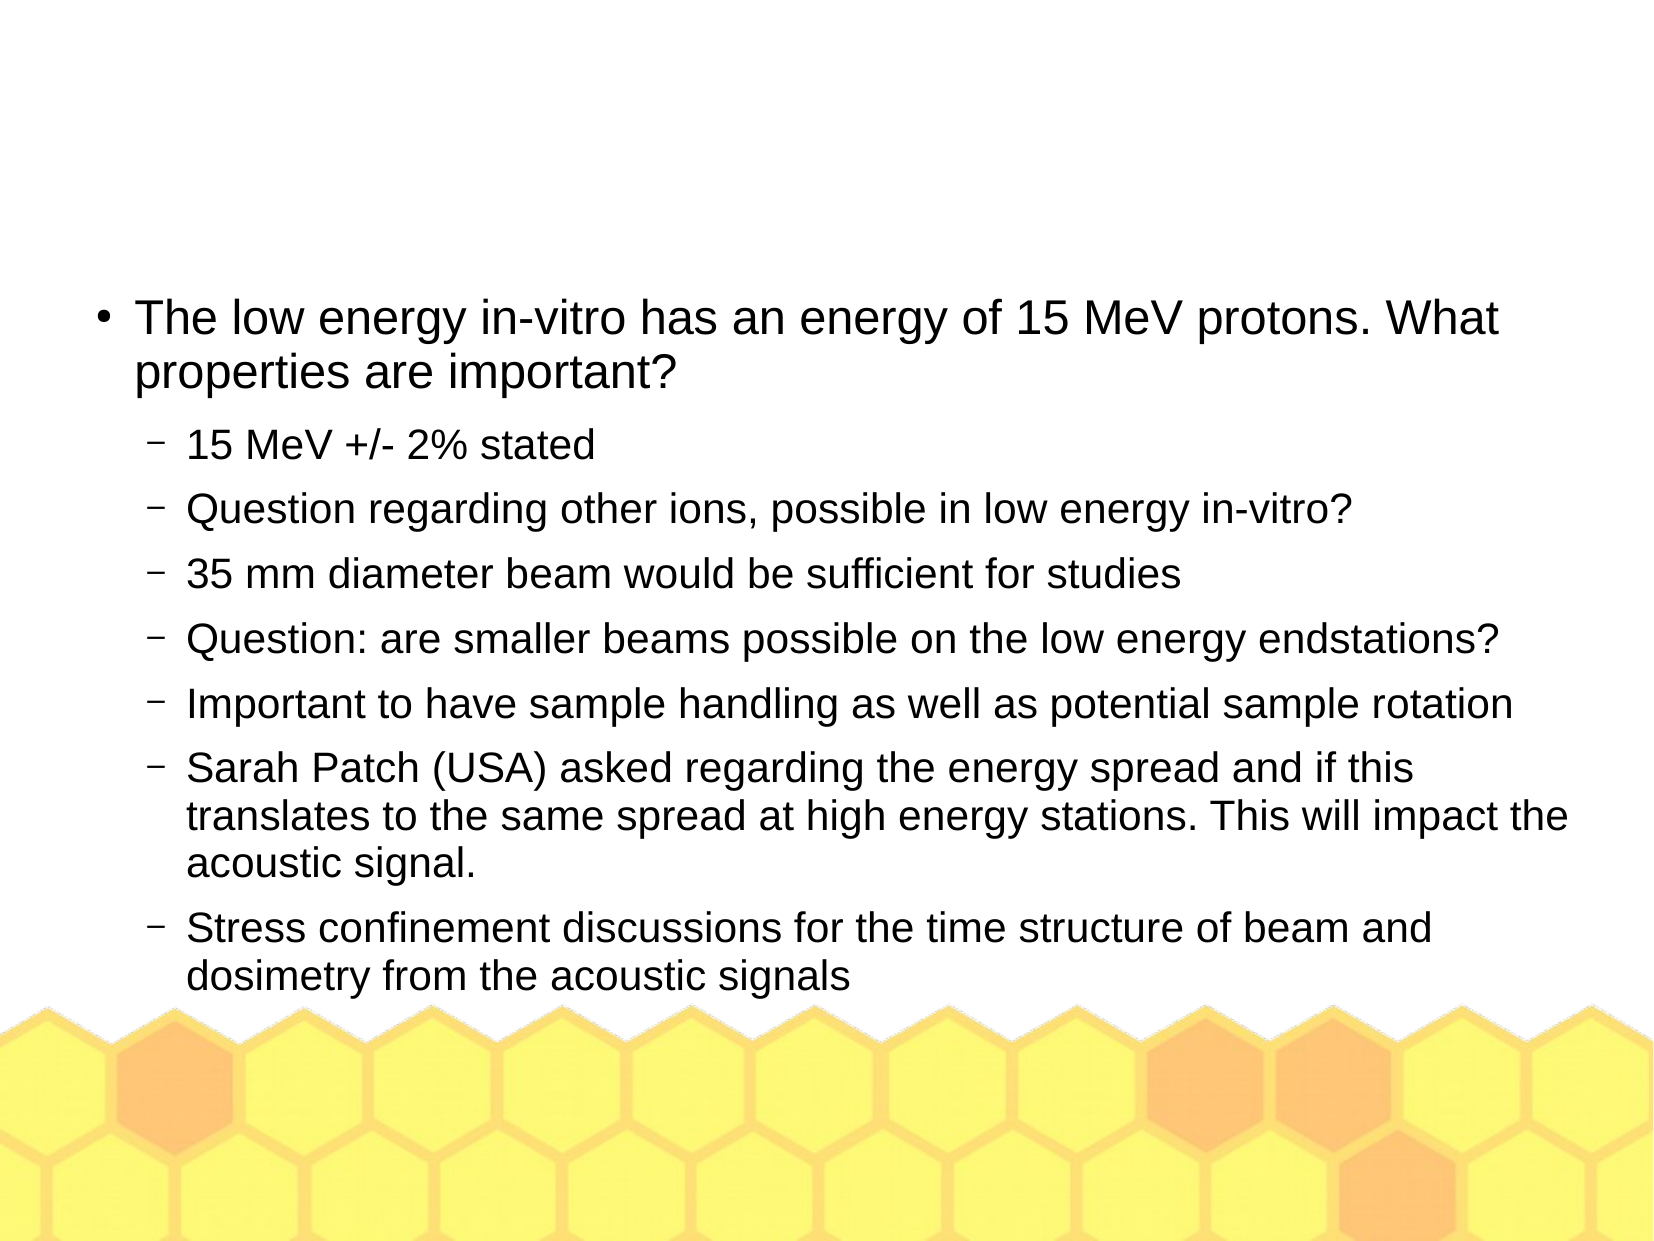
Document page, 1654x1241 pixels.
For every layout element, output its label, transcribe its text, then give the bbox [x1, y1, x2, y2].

list The low energy in-vitro has an energy of 15 MeV protons. What properties are important? 15 MeV +/- 2% stated Question regarding other ions, possible in low energy in-vitro? 35 mm diameter beam would be sufficient for studies Question: are smaller beams possible on the low energy endstations? Important to have sample handling as well as potential sample rotation Sarah Patch (USA) asked regarding the energy spread and if this translates to the same spread at high energy stations. This will impact the acoustic signal. Stress confinement discussions for the time structure of beam and dosimetry from the acoustic signals [82, 290, 1571, 1010]
picture [0, 1001, 1654, 1241]
